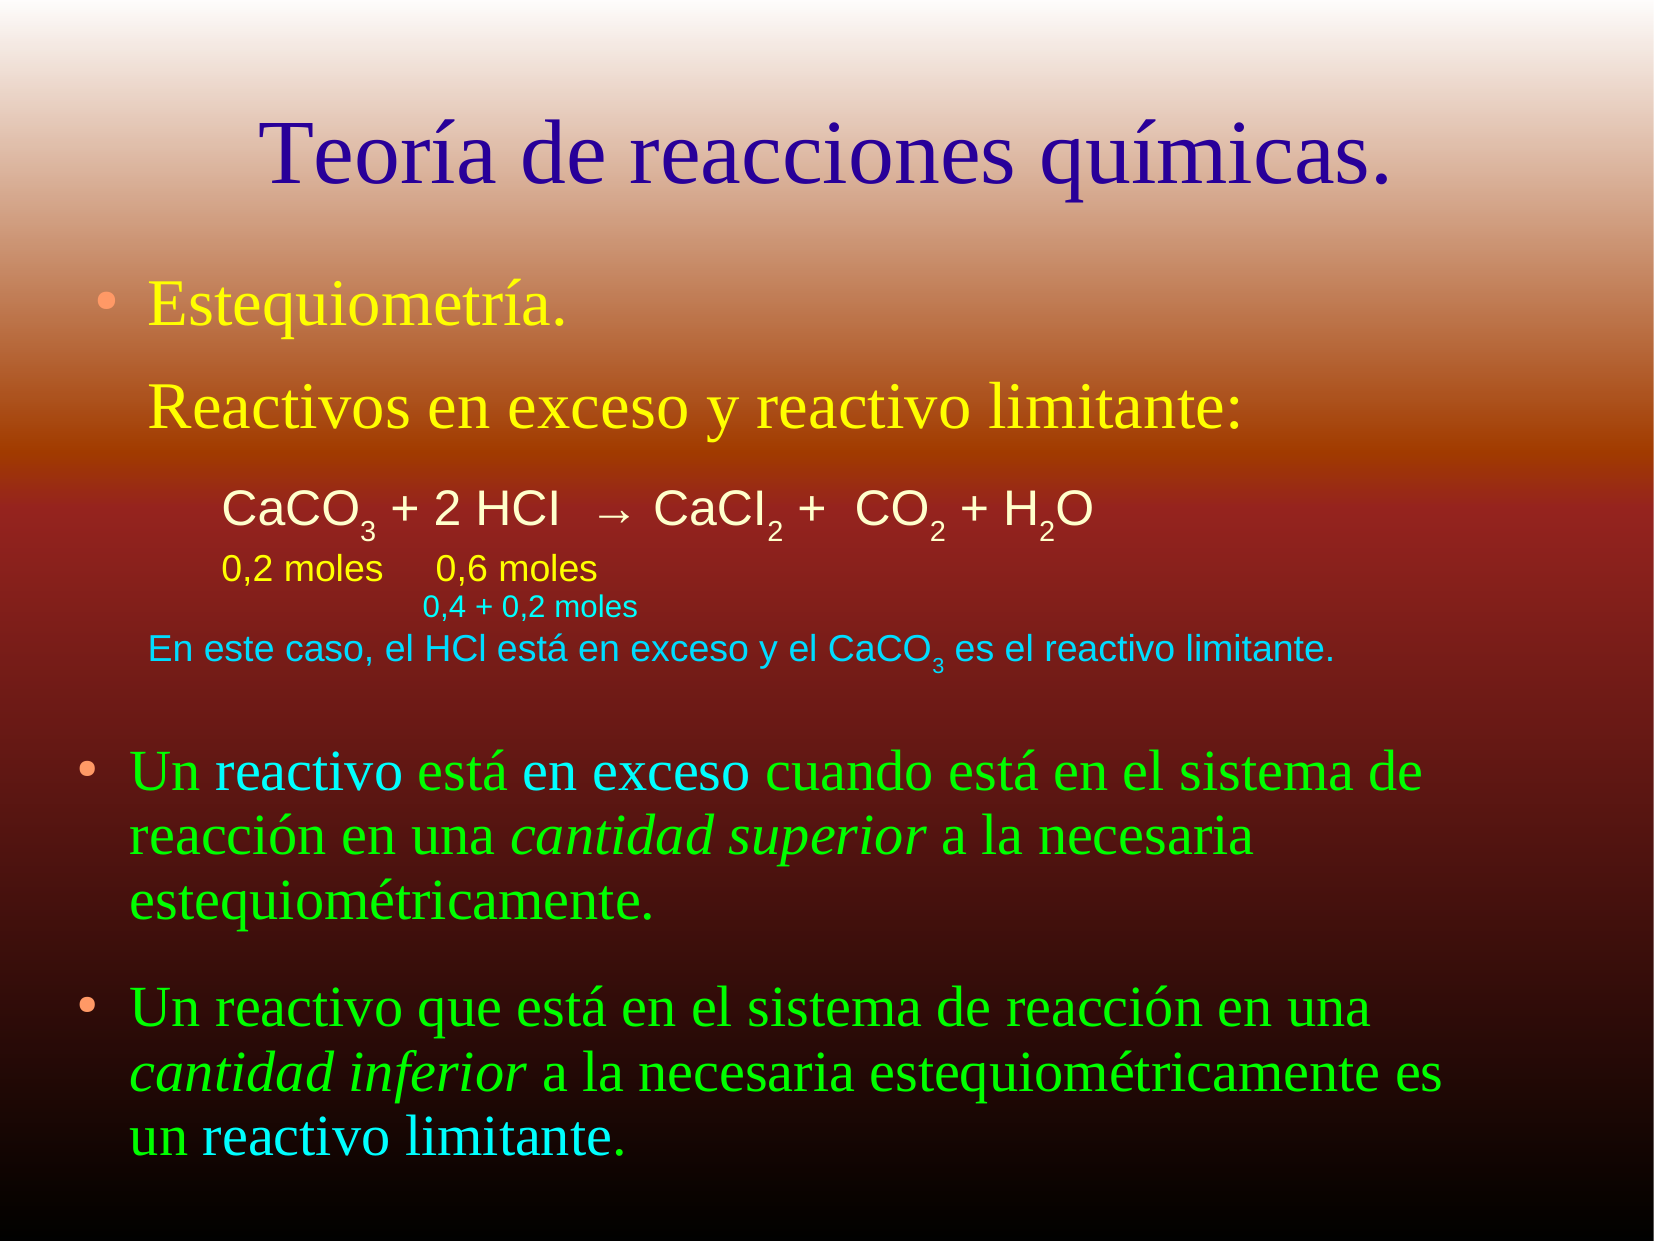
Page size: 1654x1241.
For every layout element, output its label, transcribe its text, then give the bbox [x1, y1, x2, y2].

title Teoría de reacciones químicas. [82, 49, 1571, 257]
text_box CaCO3 + 2 HCI → CaCI2 + CO2 + H2O 0,2 moles 0,6 moles 0,4 + 0,2 moles [206, 472, 1359, 620]
text_box Un reactivo que está en el sistema de reacción en una cantidad inferior a la necesaria estequiométricamente es un reactivo limitante. [59, 974, 1477, 1171]
picture [0, 0, 1654, 1241]
text_box En este caso, el HCl está en exceso y el CaCO3 es el reactivo limitante. [132, 620, 1418, 686]
text_box Un reactivo está en exceso cuando está en el sistema de reacción en una cantidad superior a la necesaria estequiométricamente. [59, 738, 1477, 935]
list Estequiometría. Reactivos en exceso y reactivo limitante: [76, 265, 1625, 473]
